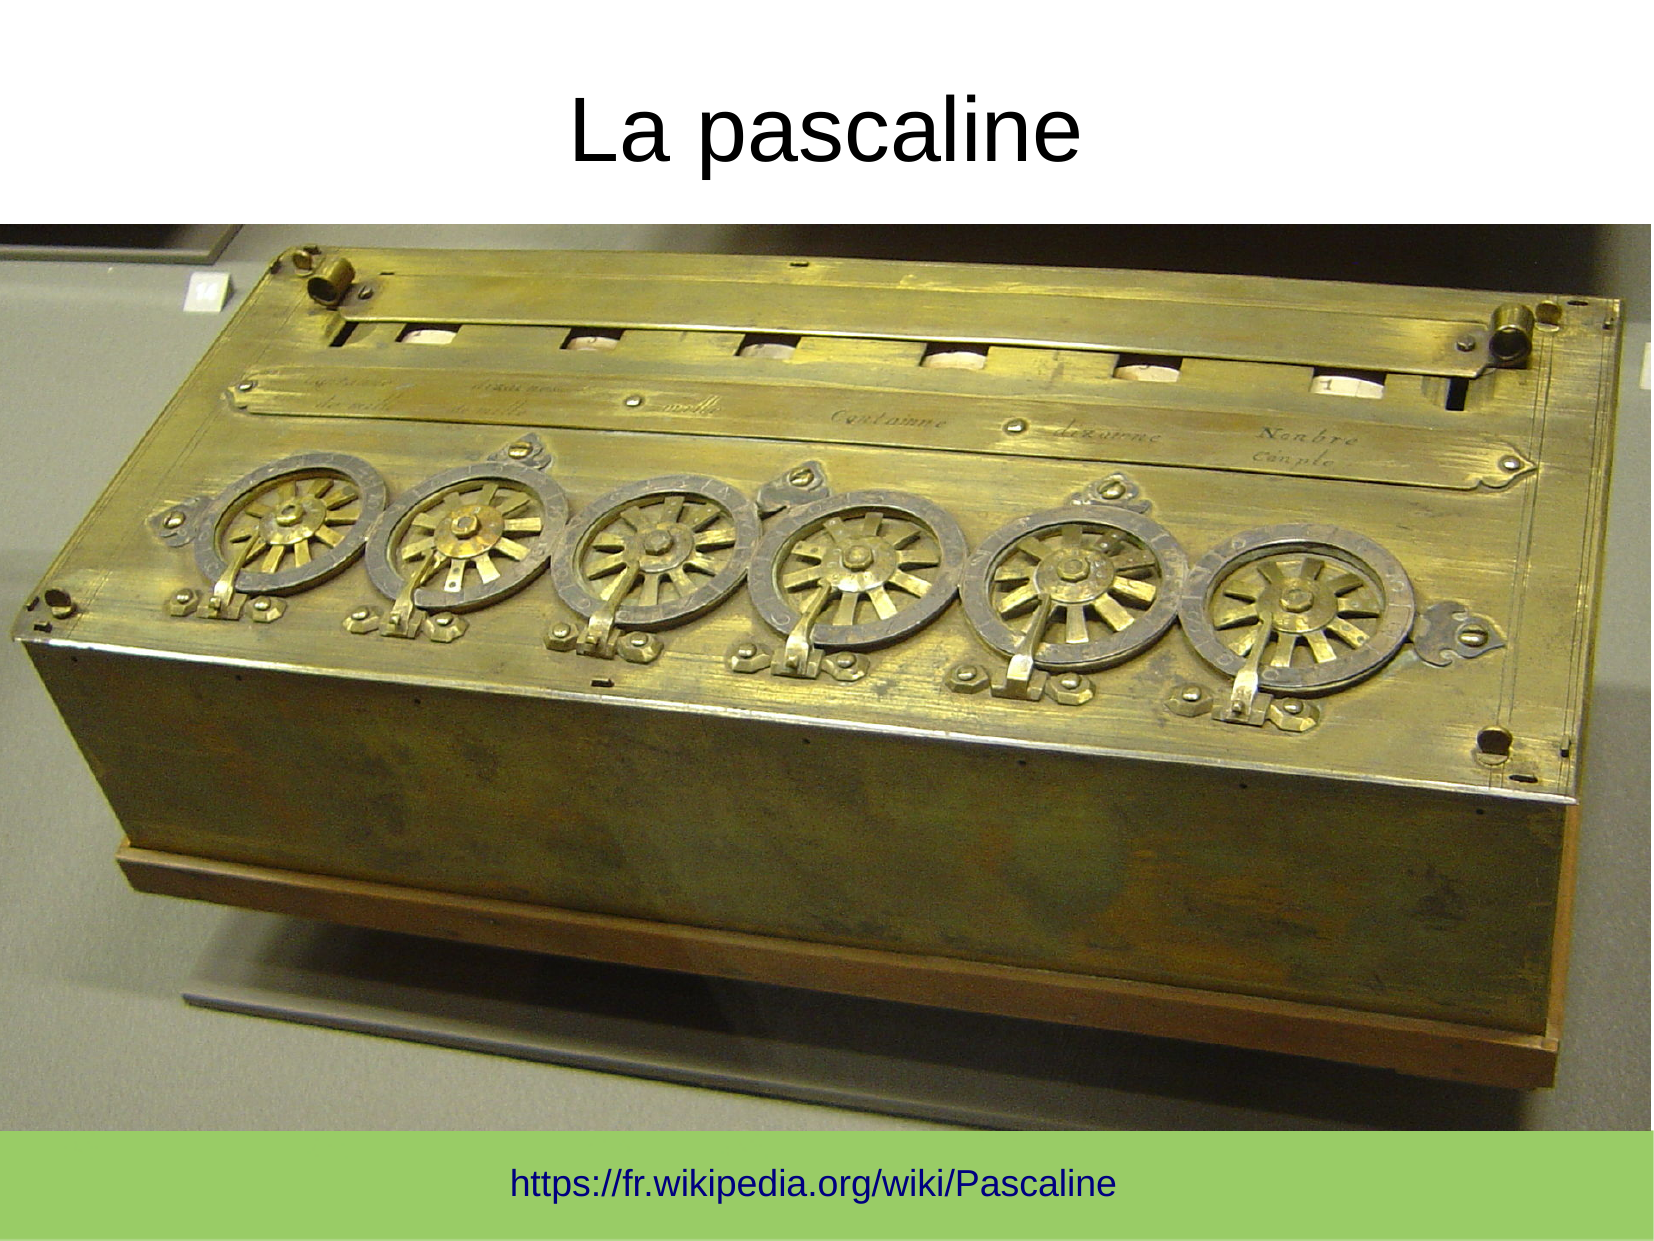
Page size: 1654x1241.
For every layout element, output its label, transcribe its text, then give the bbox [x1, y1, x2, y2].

title La pascaline [82, 49, 1571, 211]
picture [0, 0, 1654, 1241]
text_box https://fr.wikipedia.org/wiki/Pascaline [495, 1155, 1133, 1212]
